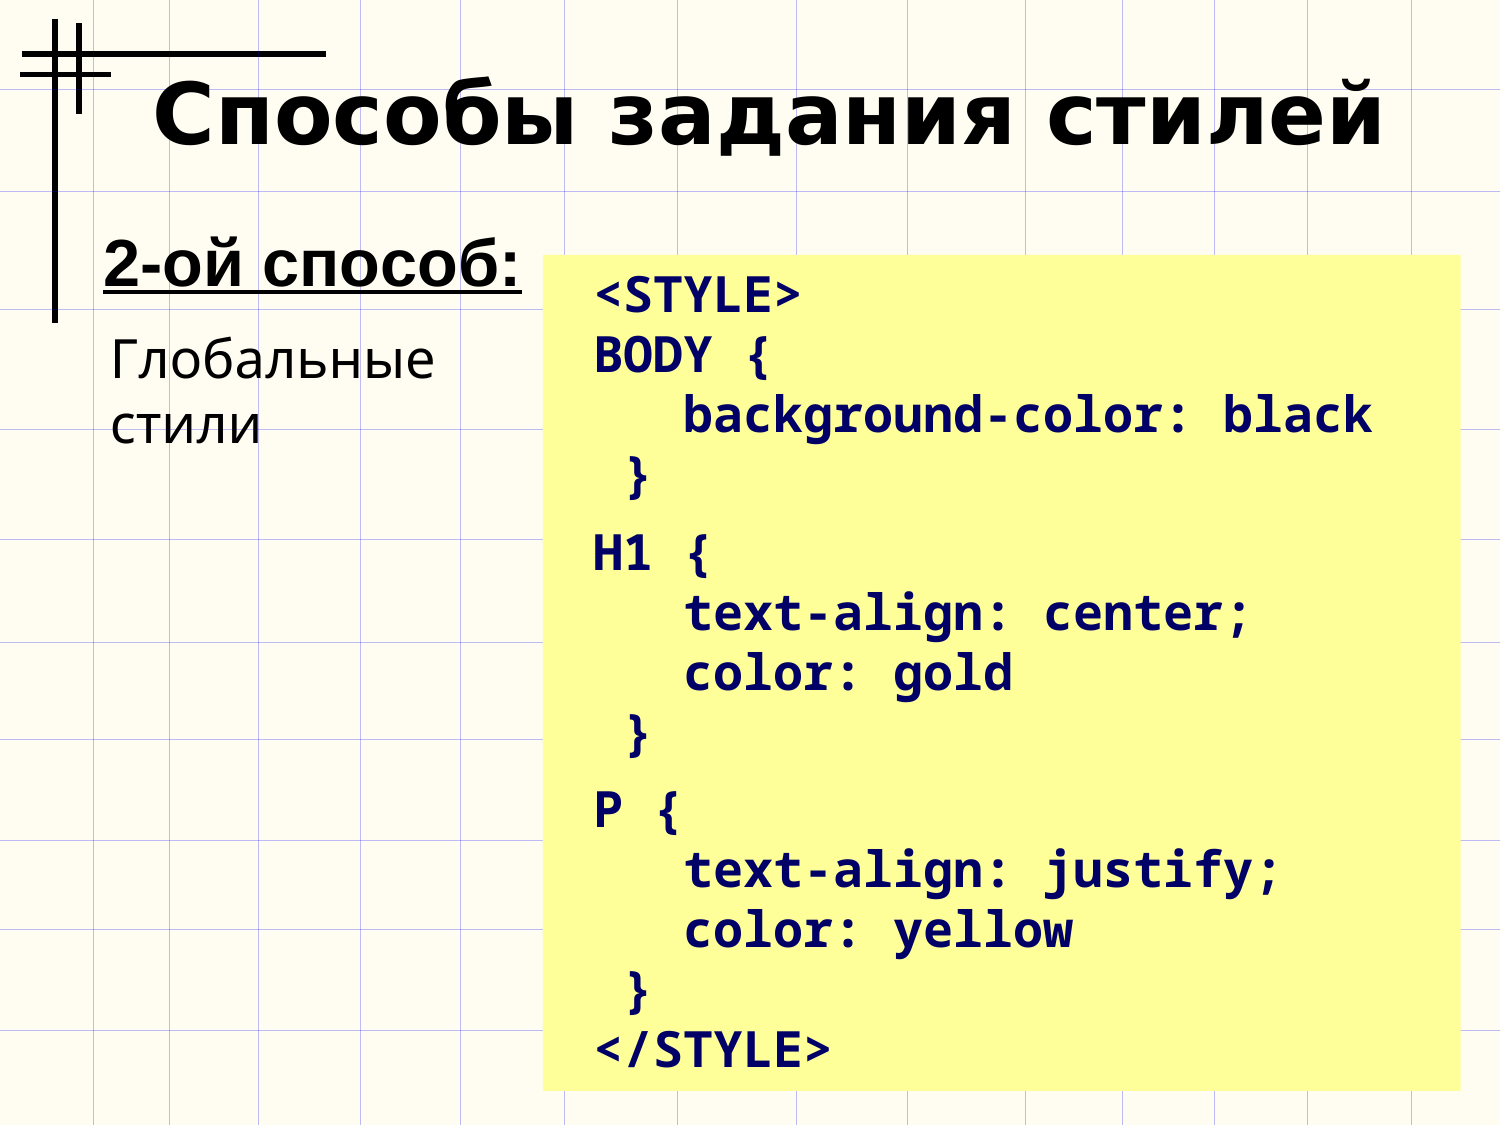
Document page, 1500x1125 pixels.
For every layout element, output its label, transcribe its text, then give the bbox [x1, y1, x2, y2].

title Способы задания стилей [53, 25, 1447, 197]
text_box 2-ой способ: [88, 212, 1441, 567]
list <style> BODY { background-color: black } H1 { text-align: center; color: gold } P { text-align: justify; color: yellow } </style> [542, 254, 1461, 1091]
text_box Глобальные стили [95, 317, 483, 513]
